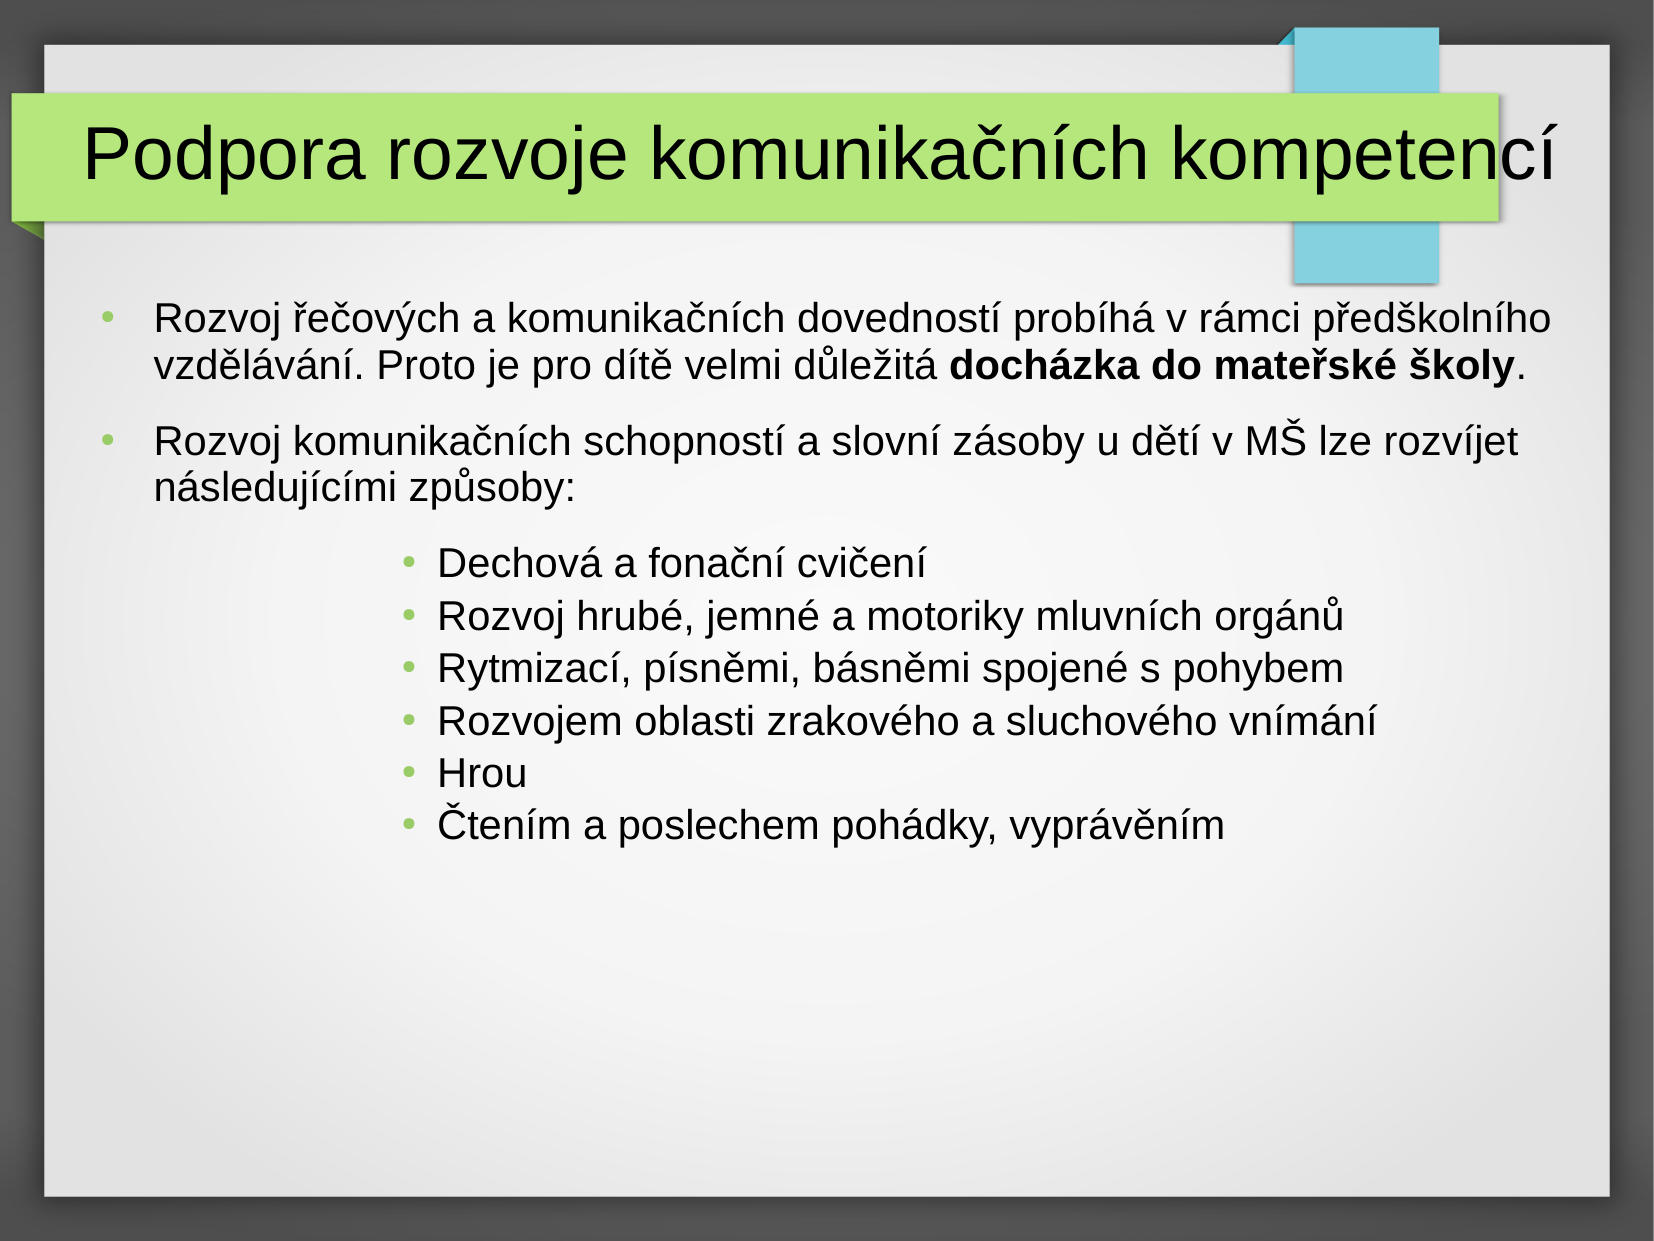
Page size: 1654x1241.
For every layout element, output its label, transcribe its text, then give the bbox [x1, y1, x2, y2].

picture [0, 0, 1654, 1241]
list Rozvoj řečových a komunikačních dovedností probíhá v rámci předškolního vzdělávání. Proto je pro dítě velmi důležitá docházka do mateřské školy. Rozvoj komunikačních schopností a slovní zásoby u dětí v MŠ lze rozvíjet následujícími způsoby: Dechová a fonační cvičení Rozvoj hrubé, jemné a motoriky mluvních orgánů Rytmizací, písněmi, básněmi spojené s pohybem Rozvojem oblasti zrakového a sluchového vnímání Hrou Čtením a poslechem pohádky, vyprávěním [82, 295, 1571, 1015]
title Podpora rozvoje komunikačních kompetencí [82, 69, 1595, 238]
